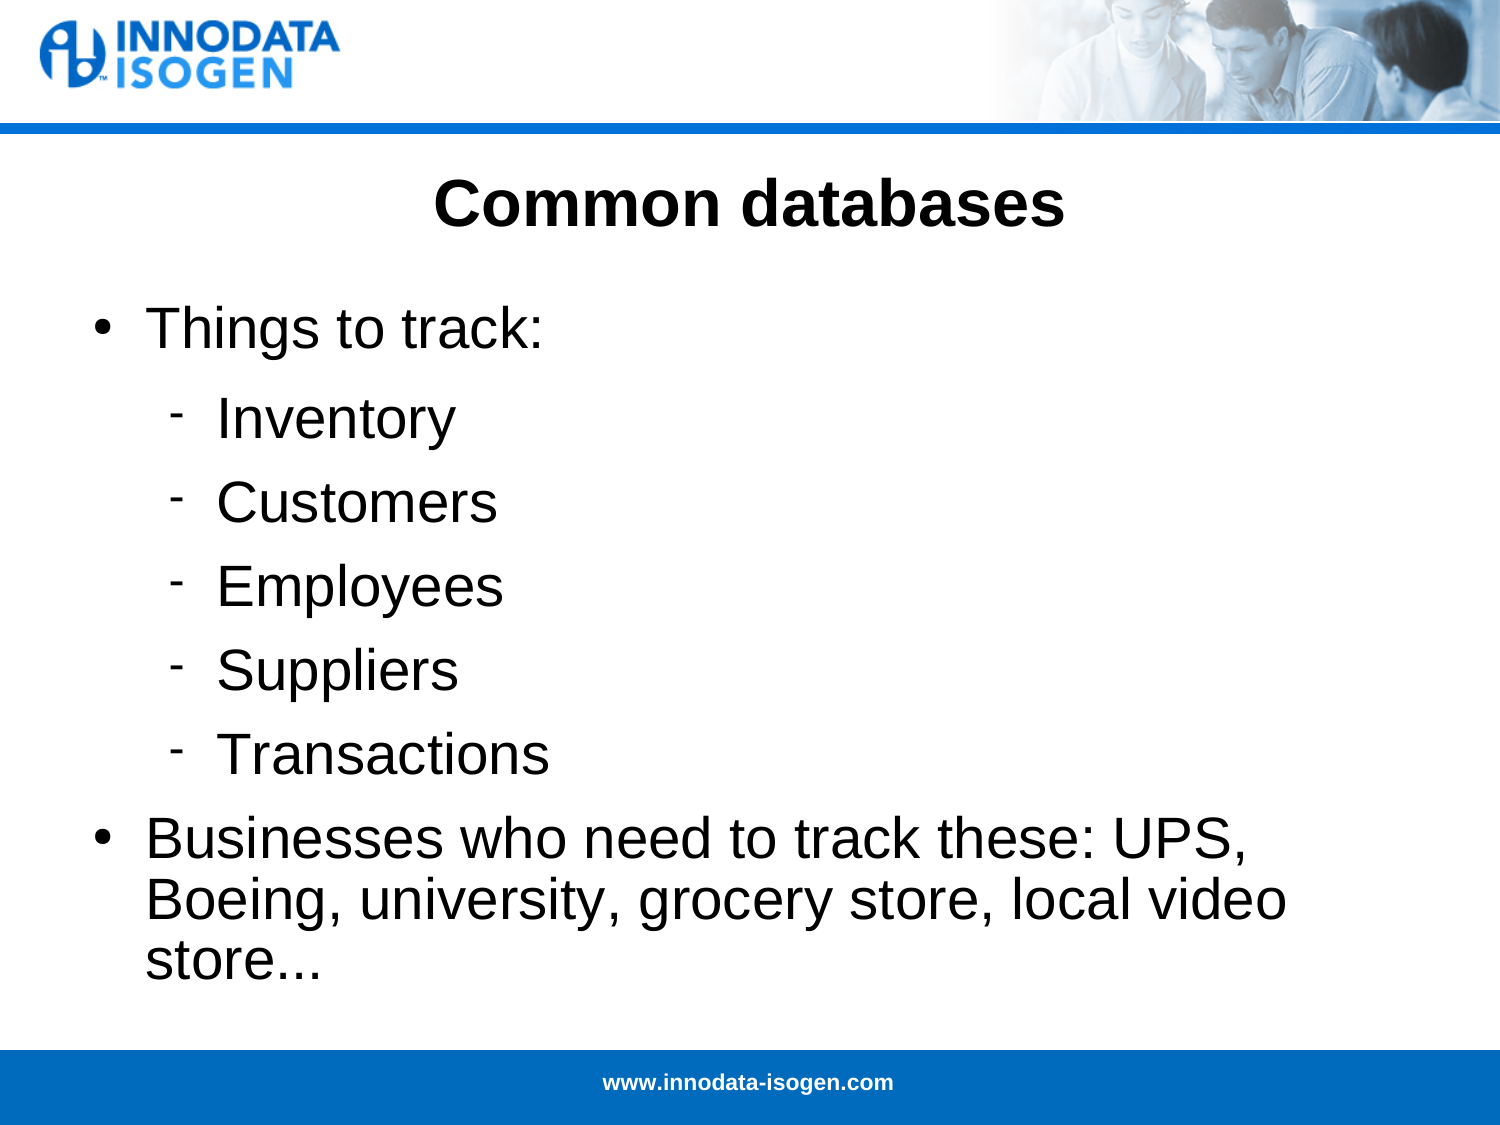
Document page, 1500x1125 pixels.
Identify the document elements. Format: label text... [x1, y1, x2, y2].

picture [1426, 123, 1500, 134]
picture [0, 0, 1500, 121]
list Things to track: Inventory Customers Employees Suppliers Transactions Businesses who need to track these: UPS, Boeing, university, grocery store, local video store... [74, 299, 1425, 1006]
picture [0, 123, 75, 134]
title Common databases [75, 111, 1426, 300]
